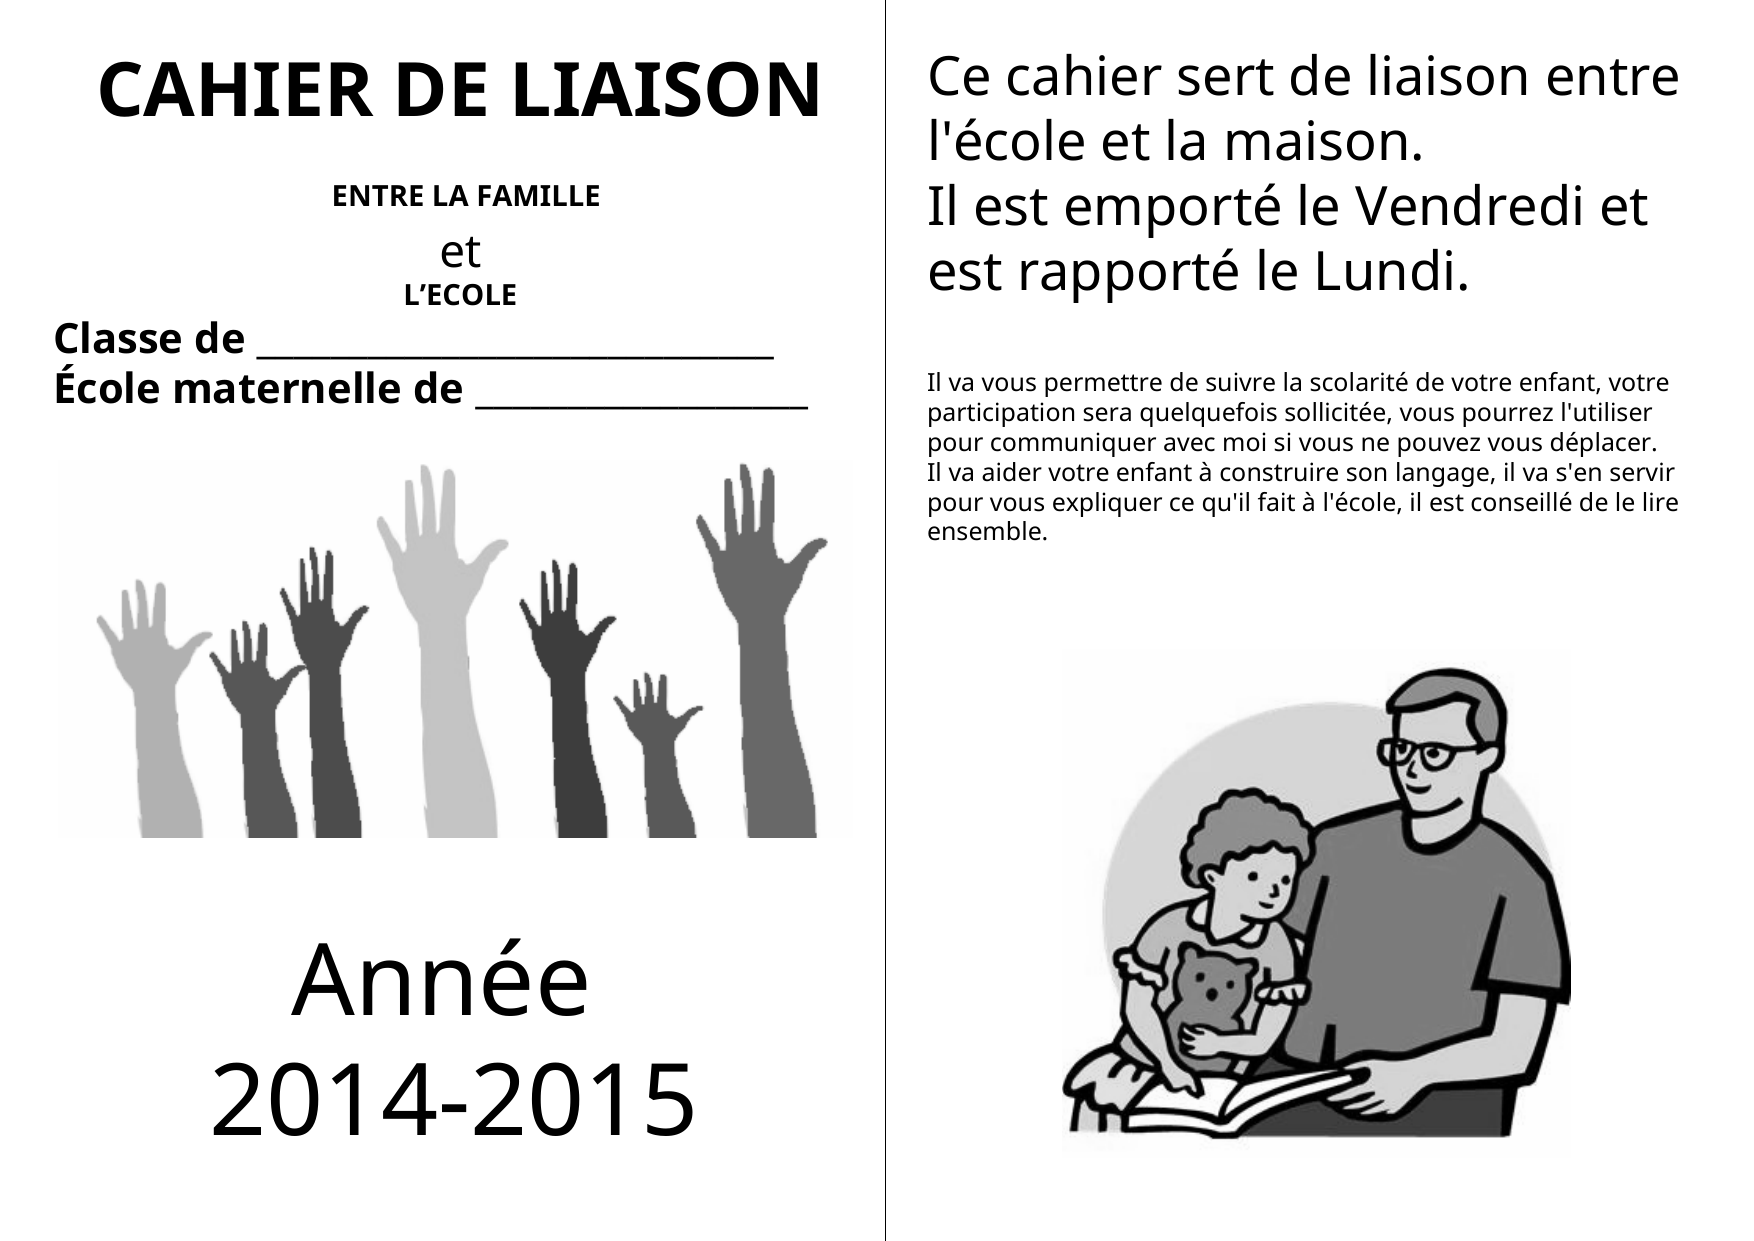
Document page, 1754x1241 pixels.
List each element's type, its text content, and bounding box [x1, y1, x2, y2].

picture [1062, 649, 1571, 1158]
picture [58, 460, 853, 838]
text_box Année 2014-2015 [47, 909, 863, 1241]
text_box CAHIER DE LIAISON ENTRE LA FAMILLE et L’ECOLE Classe de ____________________________ École maternelle de __________________ [47, 35, 874, 426]
text_box Ce cahier sert de liaison entre l'école et la maison. Il est emporté le Vendredi et est rapporté le Lundi. Il va vous permettre de suivre la scolarité de votre enfant, votre participation sera quelquefois sollicitée, vous pourrez l'utiliser pour communiquer avec moi si vous ne pouvez vous déplacer. Il va aider votre enfant à construire son langage, il va s'en servir pour vous expliquer ce qu'il fait à l'école, il est conseillé de le lire ensemble. [921, 35, 1713, 1093]
